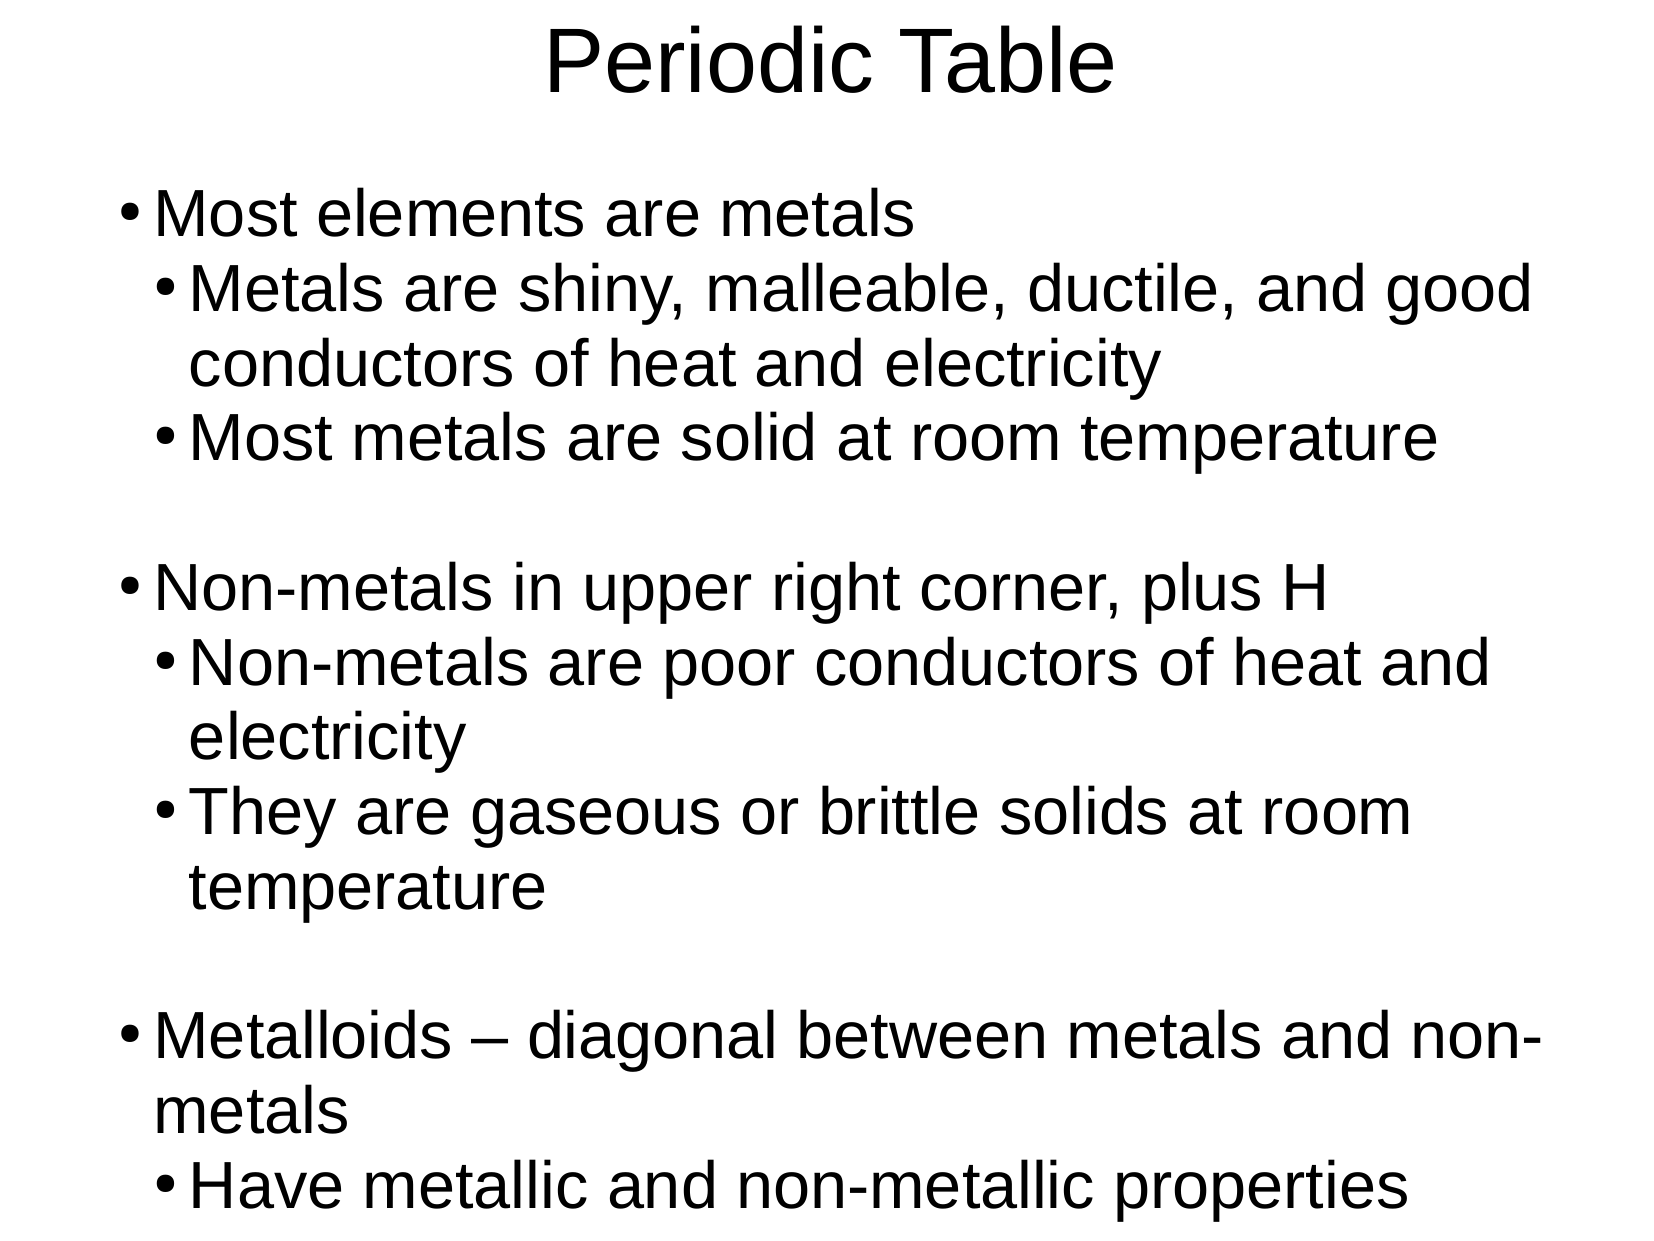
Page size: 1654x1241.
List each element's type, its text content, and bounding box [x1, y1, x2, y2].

subtitle Most elements are metals Metals are shiny, malleable, ductile, and good conductors of heat and electricity Most metals are solid at room temperature Non-metals in upper right corner, plus H Non-metals are poor conductors of heat and electricity They are gaseous or brittle solids at room temperature Metalloids – diagonal between metals and non-metals Have metallic and non-metallic properties [82, 176, 1571, 1223]
title Periodic Table [86, 9, 1576, 113]
